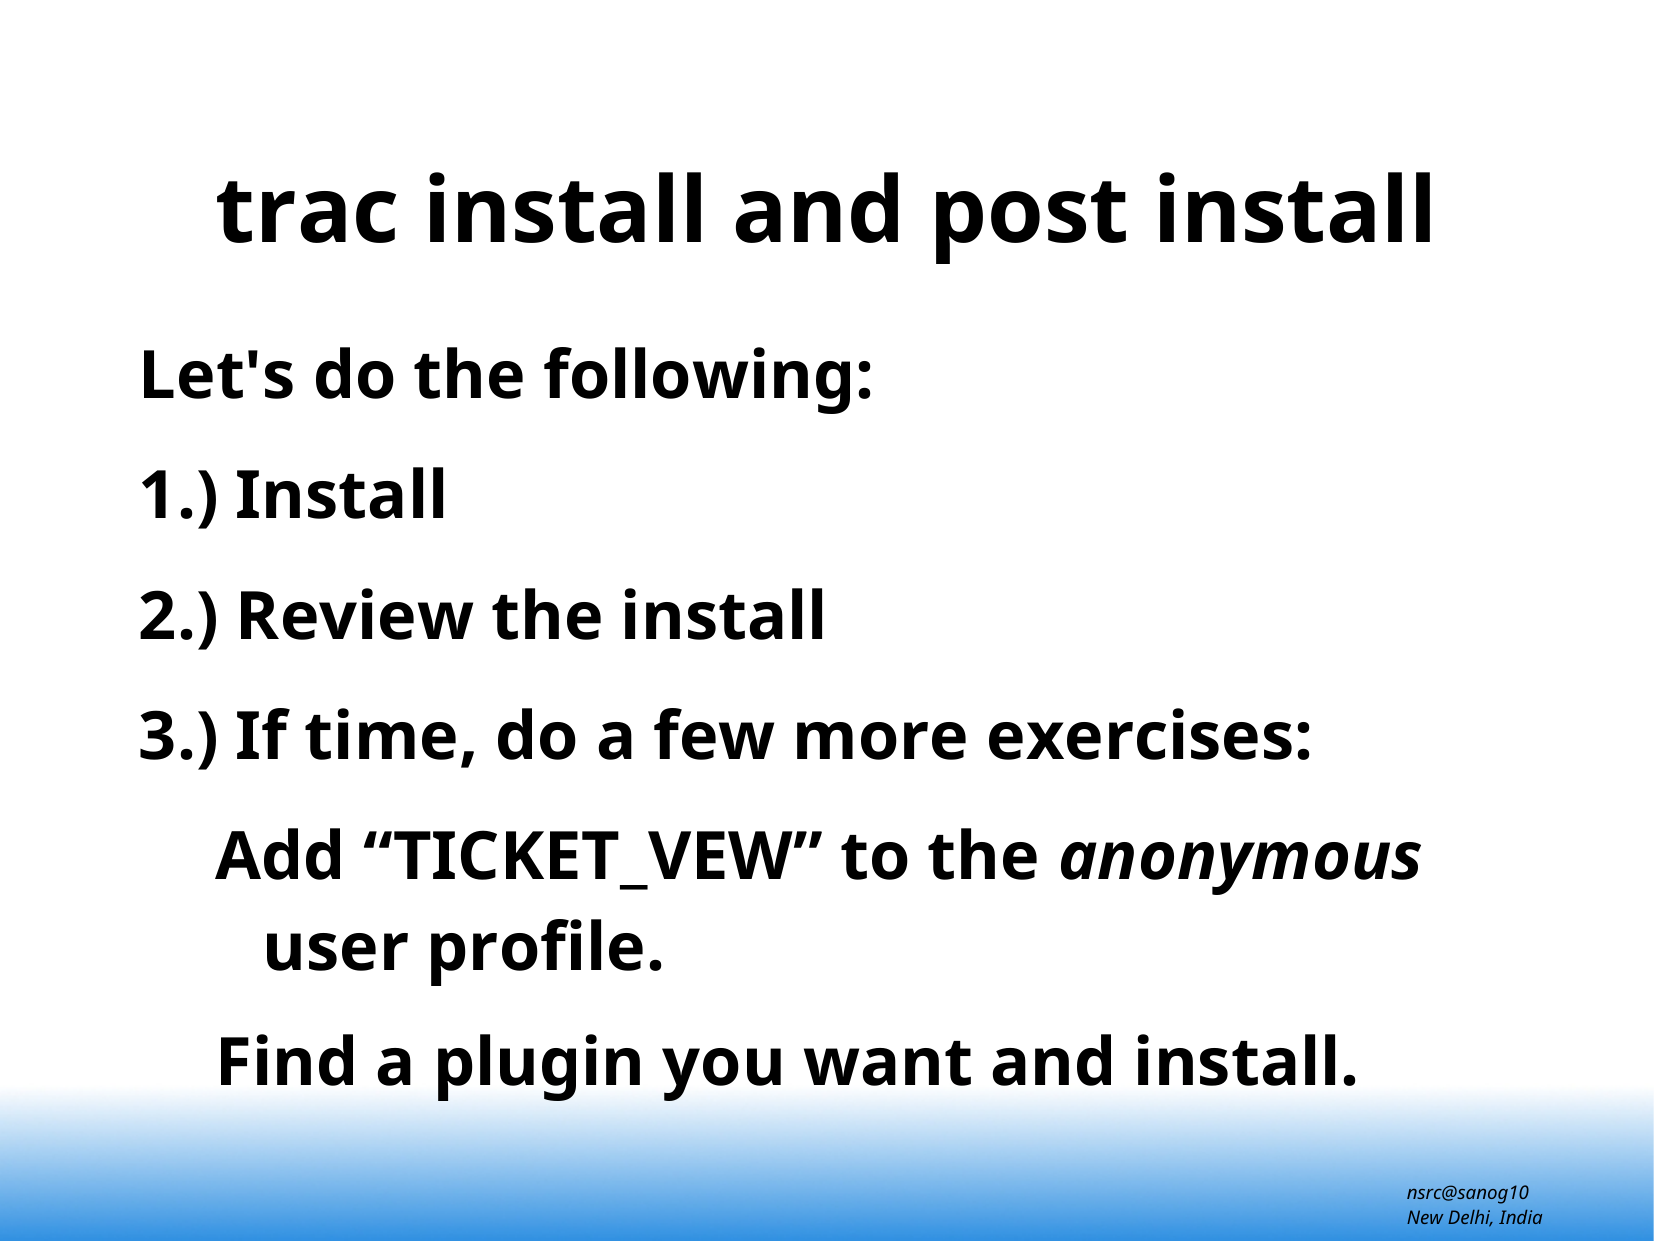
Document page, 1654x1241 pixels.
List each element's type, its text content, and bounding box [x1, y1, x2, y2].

picture [0, 1083, 1654, 1241]
list Let's do the following: 1.) Install 2.) Review the install 3.) If time, do a few more exercises: Add “TICKET_VEW” to the anonymous user profile. Find a plugin you want and install. [121, 327, 1559, 1117]
title trac install and post install [121, 102, 1534, 311]
